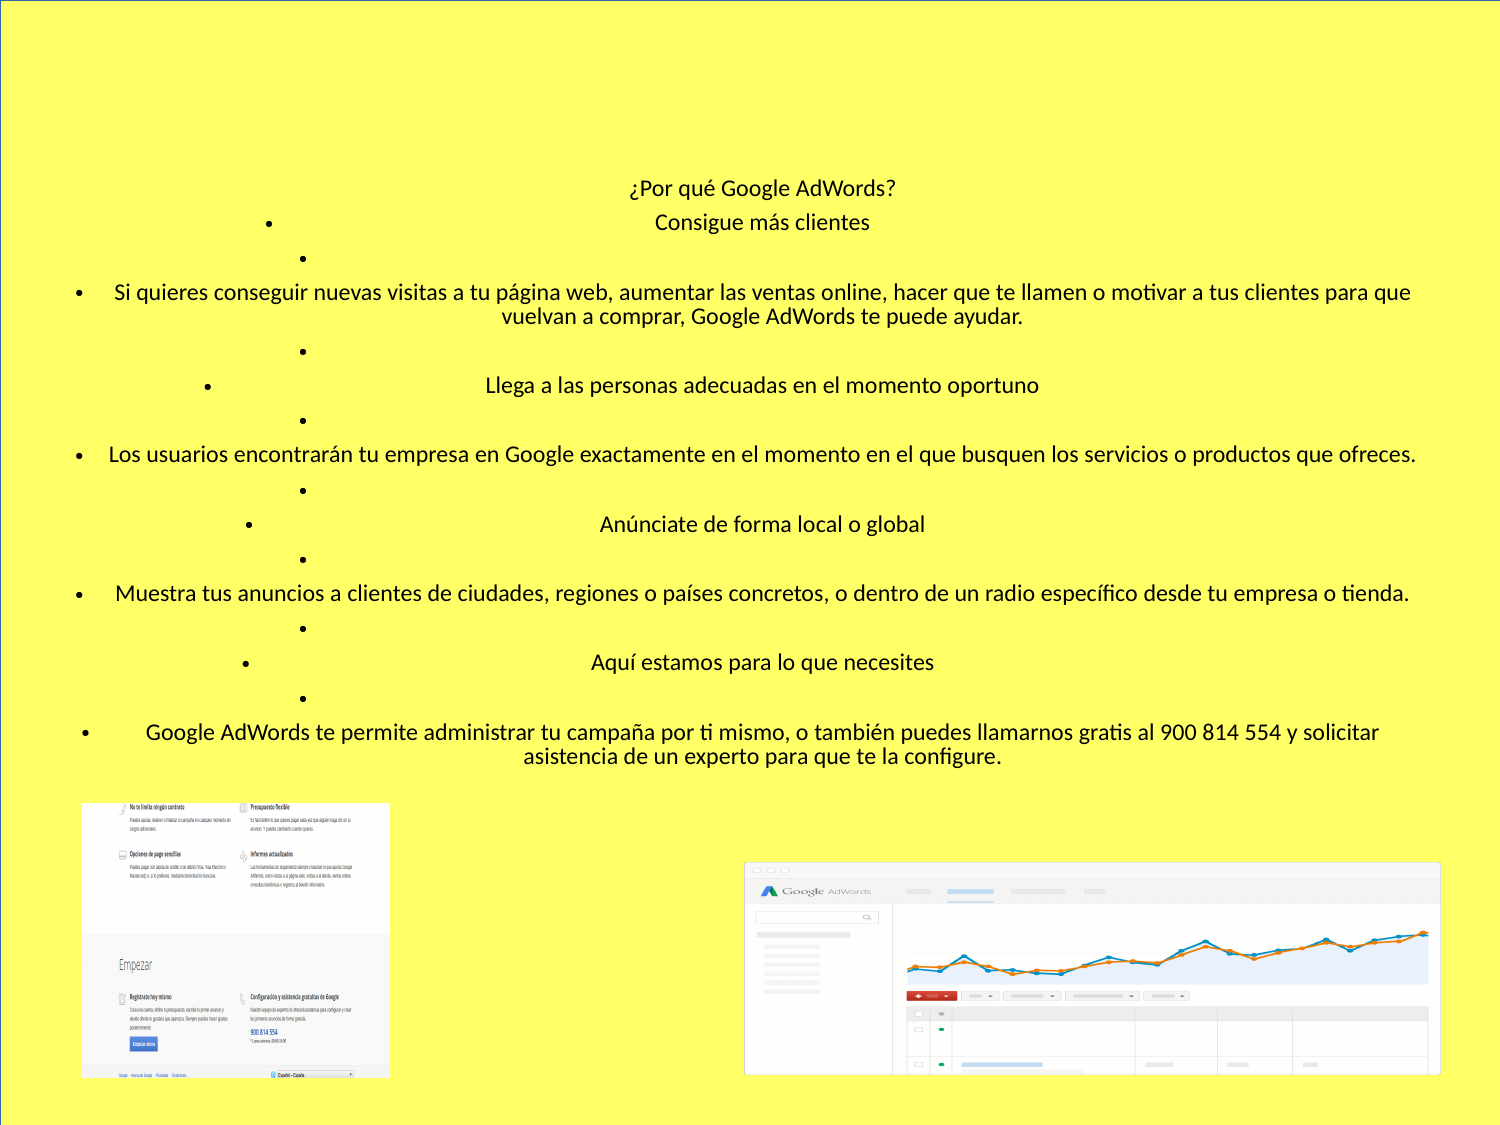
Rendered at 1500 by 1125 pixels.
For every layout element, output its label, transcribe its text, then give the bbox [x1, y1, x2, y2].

picture [82, 803, 390, 1078]
list ¿Por qué Google AdWords? Consigue más clientes Si quieres conseguir nuevas visitas a tu página web, aumentar las ventas online, hacer que te llamen o motivar a tus clientes para que vuelvan a comprar, Google AdWords te puede ayudar. Llega a las personas adecuadas en el momento oportuno Los usuarios encontrarán tu empresa en Google exactamente en el momento en el que busquen los servicios o productos que ofreces. Anúnciate de forma local o global Muestra tus anuncios a clientes de ciudades, regiones o países concretos, o dentro de un radio específico desde tu empresa o tienda. Aquí estamos para lo que necesites Google AdWords te permite administrar tu campaña por ti mismo, o también puedes llamarnos gratis al 900 814 554 y solicitar asistencia de un experto para que te la configure. [75, 165, 1425, 818]
text_box [0, 0, 1500, 1125]
picture [744, 862, 1441, 1075]
